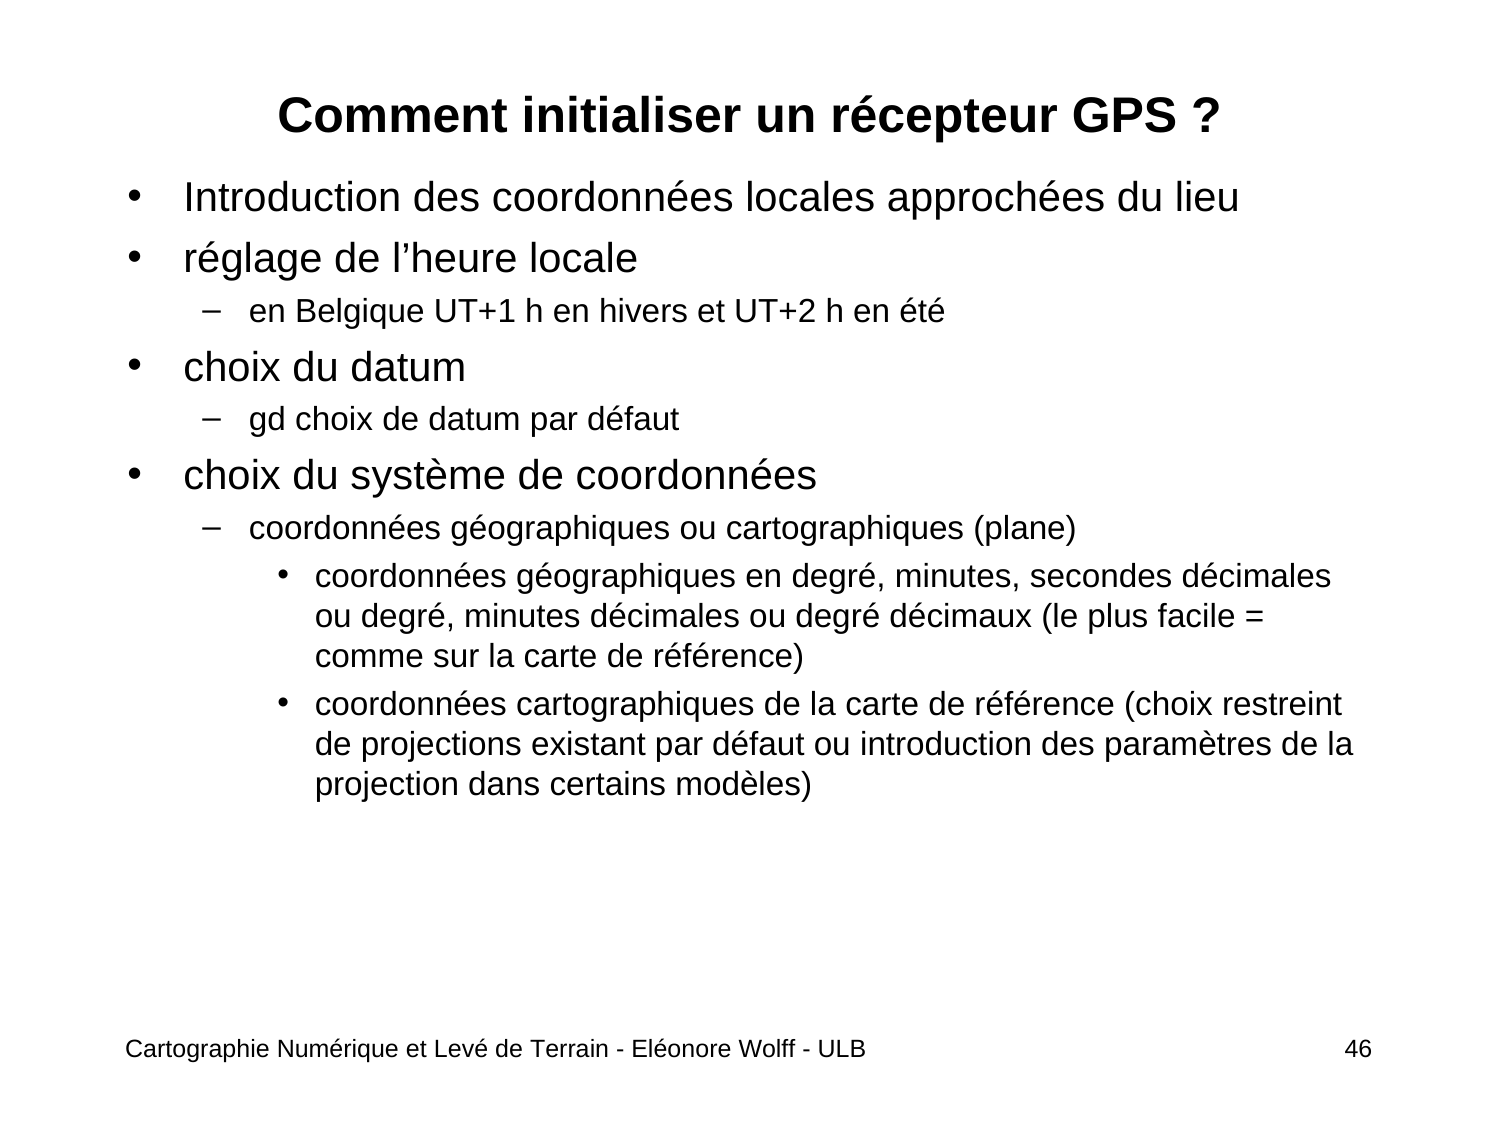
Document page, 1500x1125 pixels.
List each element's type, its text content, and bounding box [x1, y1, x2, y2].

text_box <number> [1279, 1024, 1388, 1100]
title Comment initialiser un récepteur GPS ? [112, 68, 1388, 157]
text_box Cartographie Numérique et Levé de Terrain - Eléonore Wolff - ULB [110, 1024, 1271, 1100]
list Introduction des coordonnées locales approchées du lieu réglage de l’heure locale en Belgique UT+1 h en hivers et UT+2 h en été choix du datum gd choix de datum par défaut choix du système de coordonnées coordonnées géographiques ou cartographiques (plane)‏ coordonnées géographiques en degré, minutes, secondes décimales ou degré, minutes décimales ou degré décimaux (le plus facile = comme sur la carte de référence)‏ coordonnées cartographiques de la carte de référence (choix restreint de projections existant par défaut ou introduction des paramètres de la projection dans certains modèles)‏ [112, 162, 1388, 1013]
